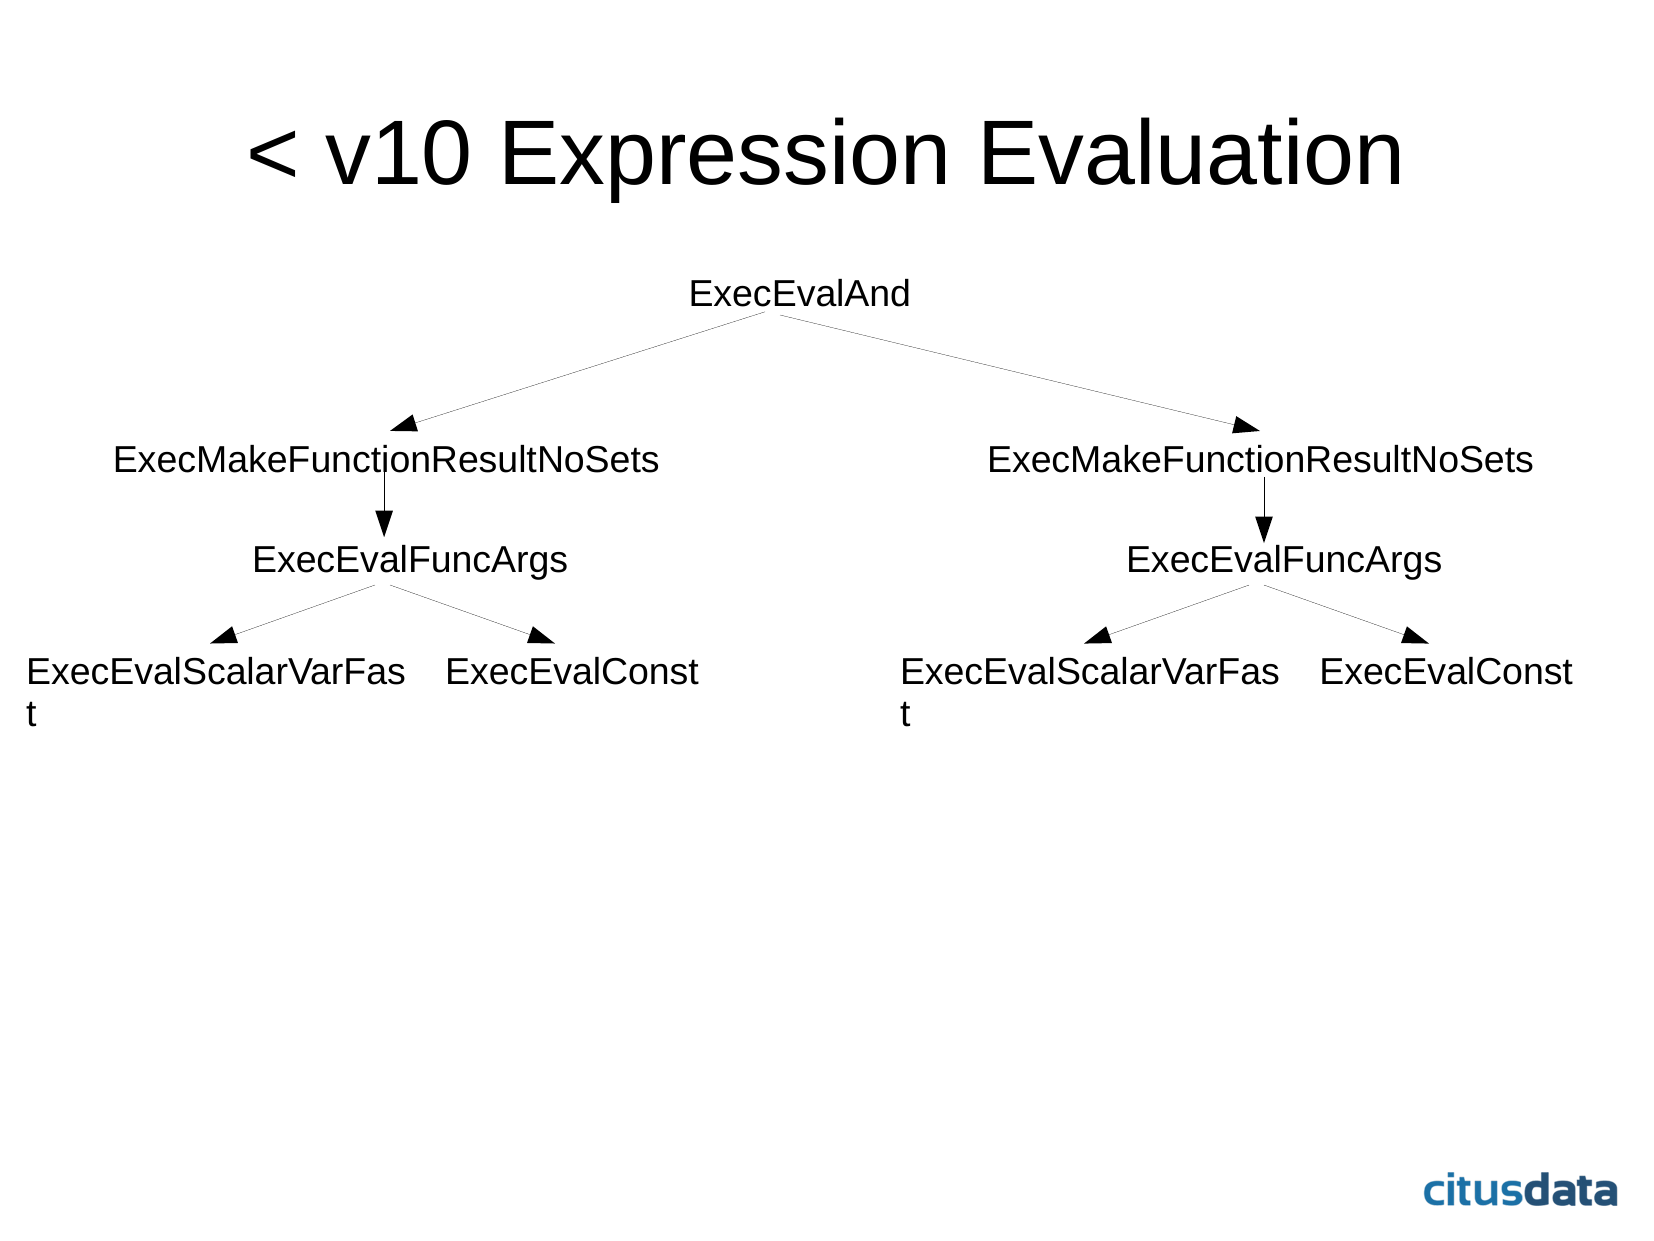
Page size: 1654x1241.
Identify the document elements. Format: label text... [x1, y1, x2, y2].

text_box ExecEvalScalarVarFast [885, 643, 1306, 701]
title < v10 Expression Evaluation [82, 49, 1571, 257]
picture [1420, 1167, 1622, 1209]
text_box ExecMakeFunctionResultNoSets [972, 430, 1549, 488]
text_box ExecEvalFuncArgs [237, 531, 584, 589]
text_box ExecEvalScalarVarFast [11, 643, 432, 701]
text_box ExecMakeFunctionResultNoSets [98, 430, 675, 488]
text_box ExecEvalFuncArgs [1111, 531, 1458, 589]
text_box ExecEvalConst [1306, 643, 1654, 701]
text_box ExecEvalConst [432, 643, 851, 701]
text_box ExecEvalAnd [673, 265, 926, 323]
